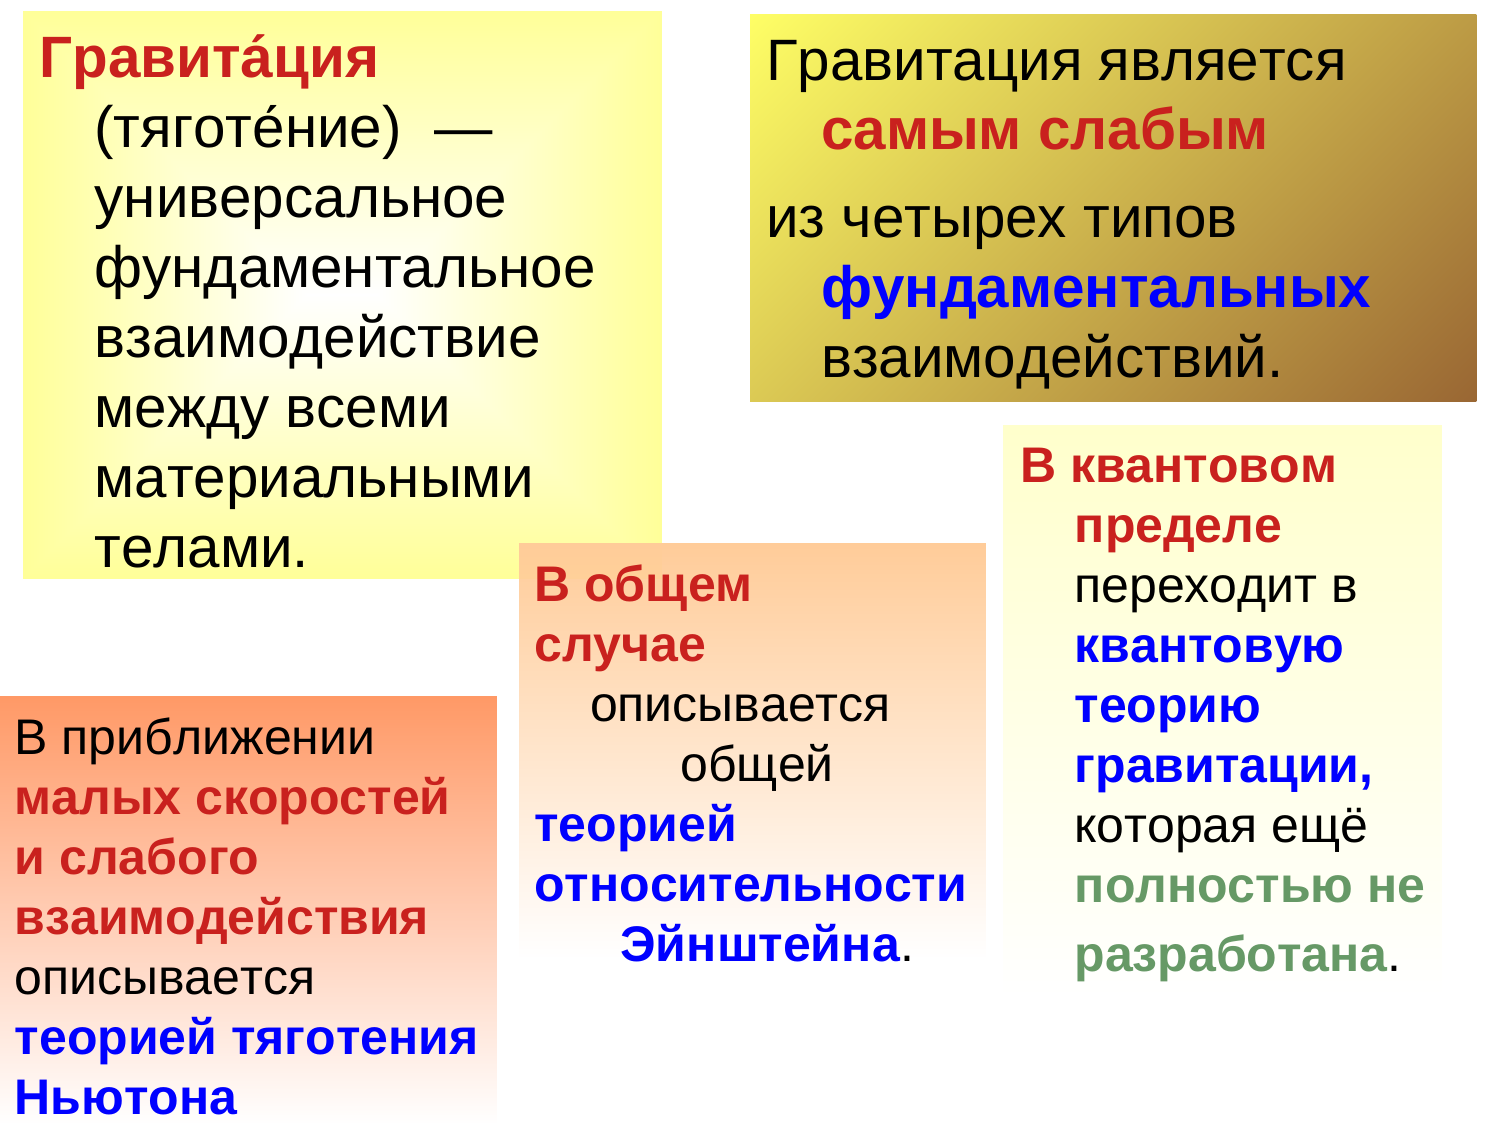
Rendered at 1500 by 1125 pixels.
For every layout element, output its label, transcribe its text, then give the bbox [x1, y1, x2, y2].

text_box В приближении малых скоростей и слабого взаимодействия описывается теорией тяготения Ньютона [0, 696, 497, 1123]
text_box В квантовом пределе переходит в квантовую теорию гравитации, которая ещё полностью не разработана. [1003, 425, 1441, 993]
text_box В общем случае описывается общей теорией относительности Эйнштейна. [519, 543, 986, 957]
text_box Гравита́ция (тяготе́ние) — универсальное фундаментальное взаимодействие между всеми материальными телами. [23, 11, 662, 579]
text_box Гравитация является самым слабым из четырех типов фундаментальных взаимодействий. [750, 14, 1477, 402]
